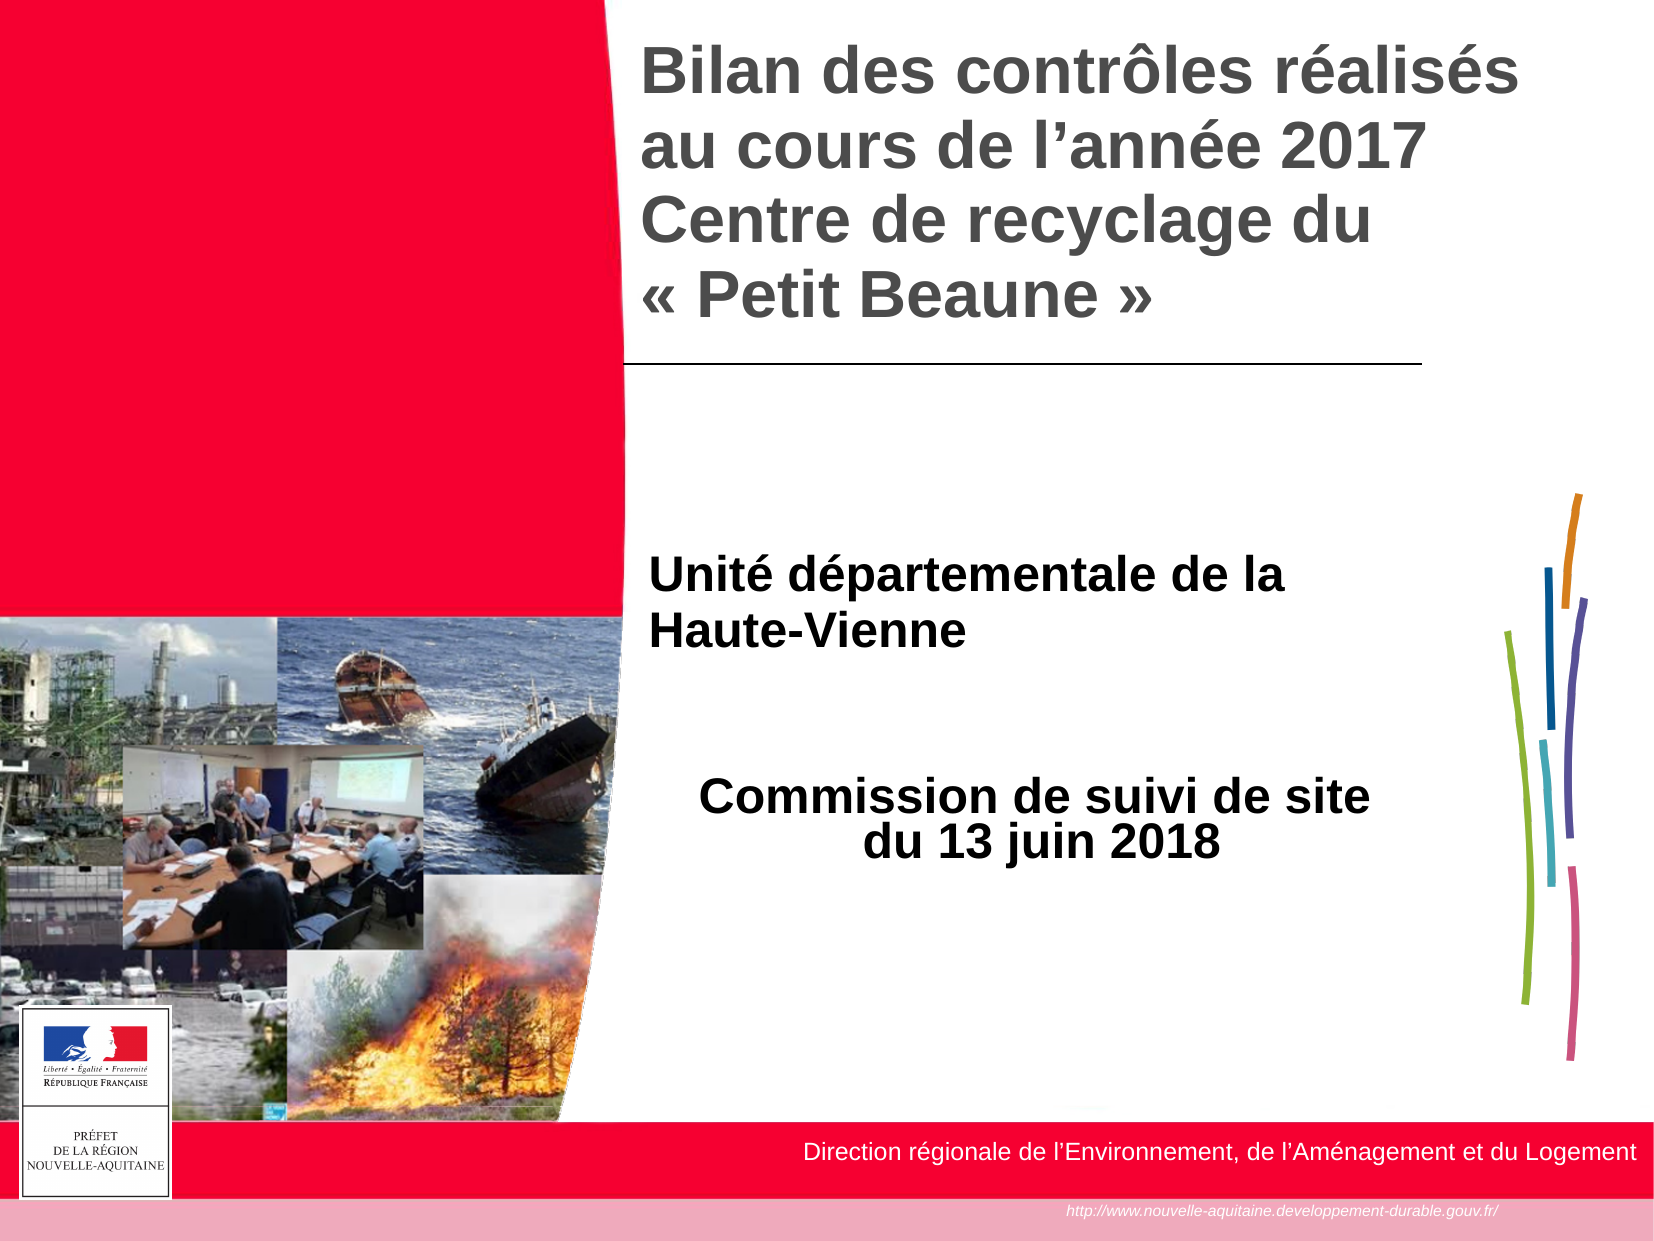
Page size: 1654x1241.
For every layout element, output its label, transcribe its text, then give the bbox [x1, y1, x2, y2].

picture [0, 0, 1654, 1241]
subtitle Unité départementale de la Haute-Vienne Commission de suivi de site du 13 juin 2018 [648, 545, 1436, 924]
title Bilan des contrôles réalisés au cours de l’année 2017 Centre de recyclage du « Petit Beaune » [640, 32, 1585, 332]
